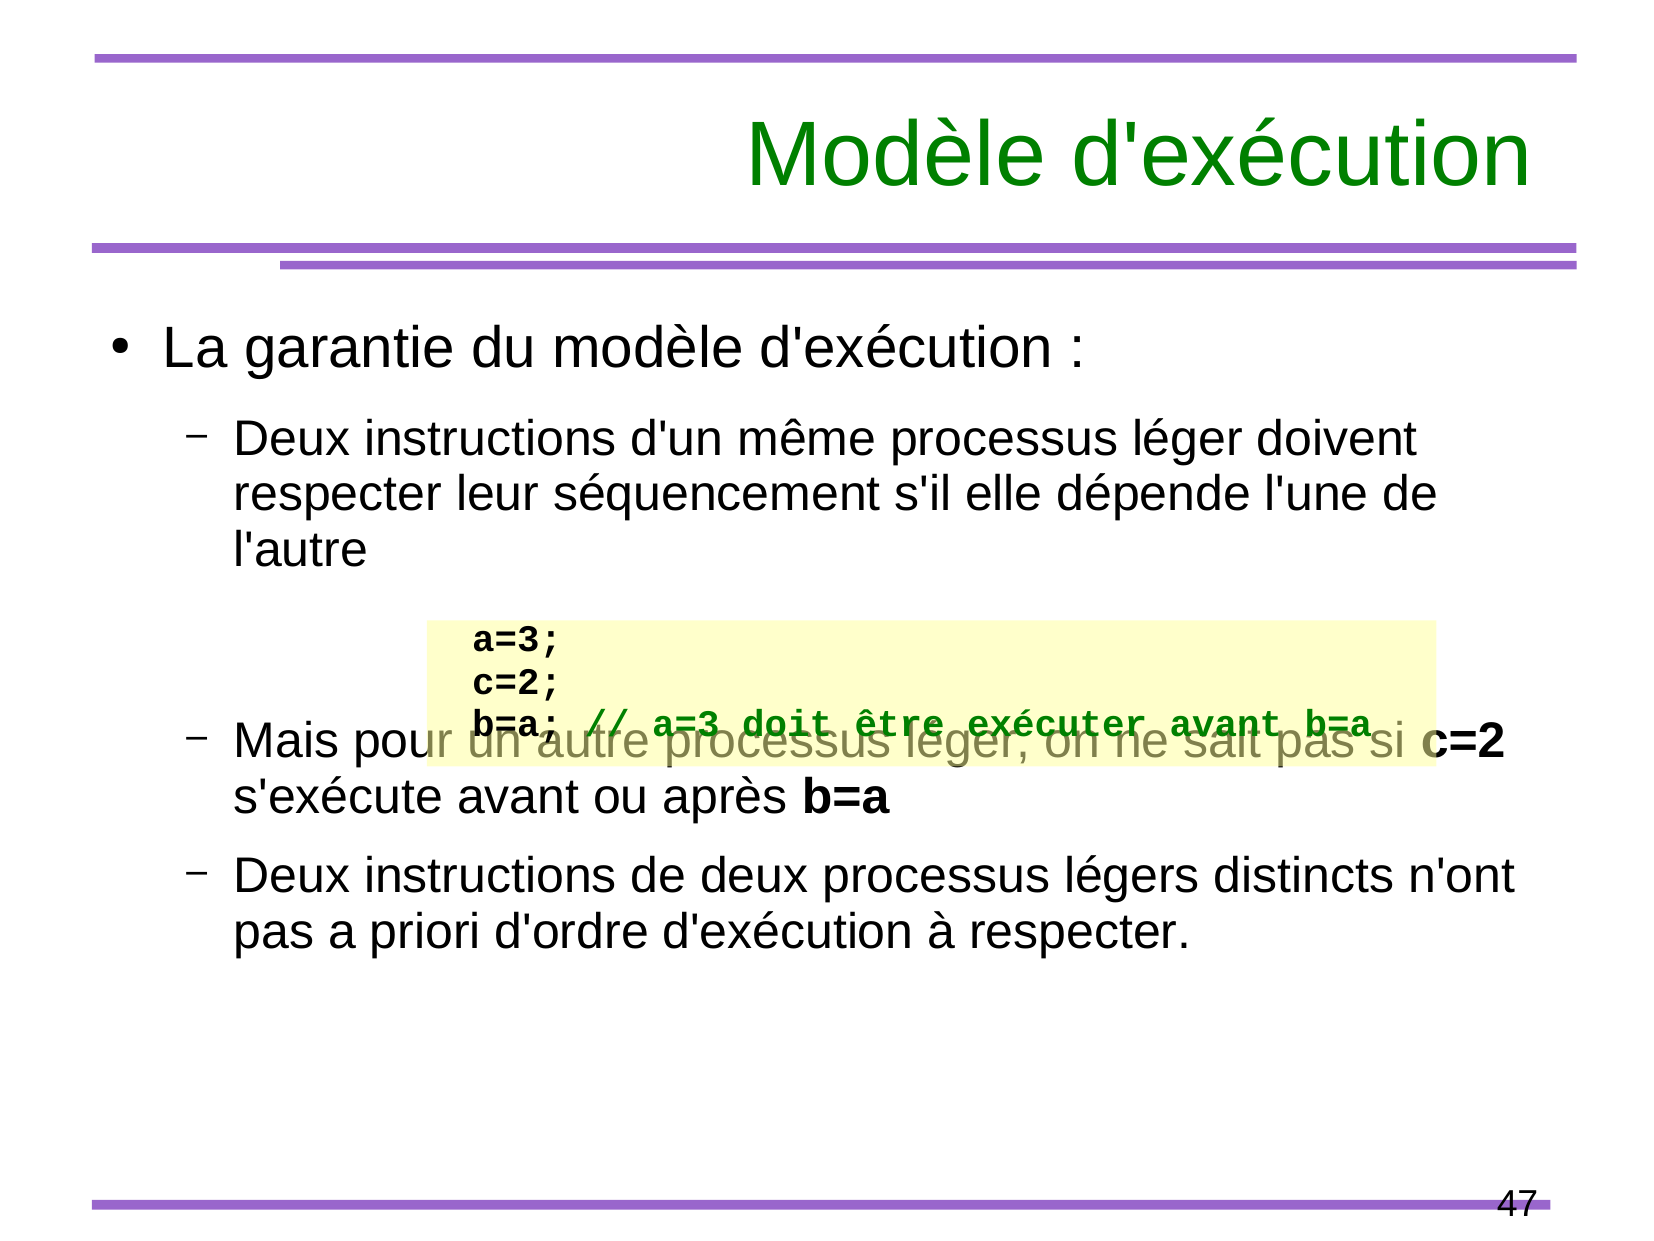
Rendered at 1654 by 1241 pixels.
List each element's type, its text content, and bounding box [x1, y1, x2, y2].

title Modèle d'exécution [121, 49, 1534, 257]
text_box a=3; c=2; b=a; // a=3 doit être exécuter avant b=a [426, 620, 1437, 767]
list La garantie du modèle d'exécution : Deux instructions d'un même processus léger doivent respecter leur séquencement s'il elle dépende l'une de l'autre Mais pour un autre processus léger, on ne sait pas si c=2 s'exécute avant ou après b=a Deux instructions de deux processus légers distincts n'ont pas a priori d'ordre d'exécution à respecter. [92, 315, 1563, 1048]
